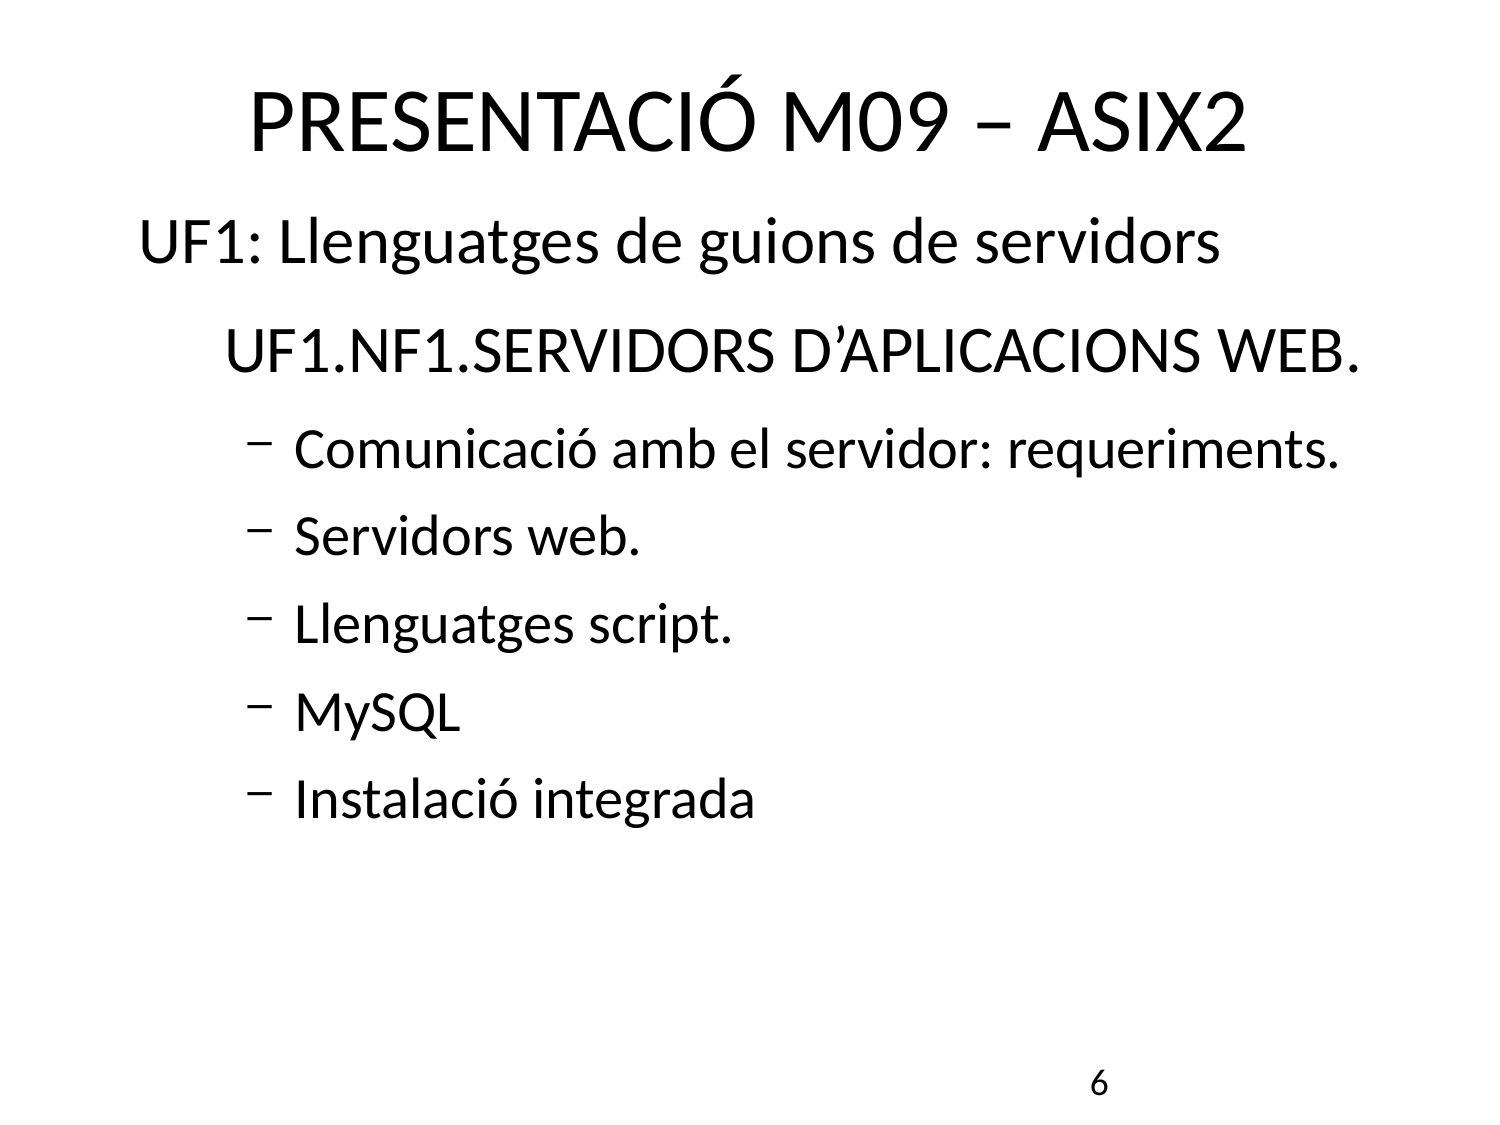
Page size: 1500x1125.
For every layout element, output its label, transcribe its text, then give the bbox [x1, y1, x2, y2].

title PRESENTACIÓ M09 – ASIX2 [75, 45, 1425, 233]
list UF1: Llenguatges de guions de servidors UF1.NF1.SERVIDORS D’APLICACIONS WEB. Comunicació amb el servidor: requeriments. Servidors web. Llenguatges script. MySQL Instalació integrada [67, 181, 1418, 1125]
